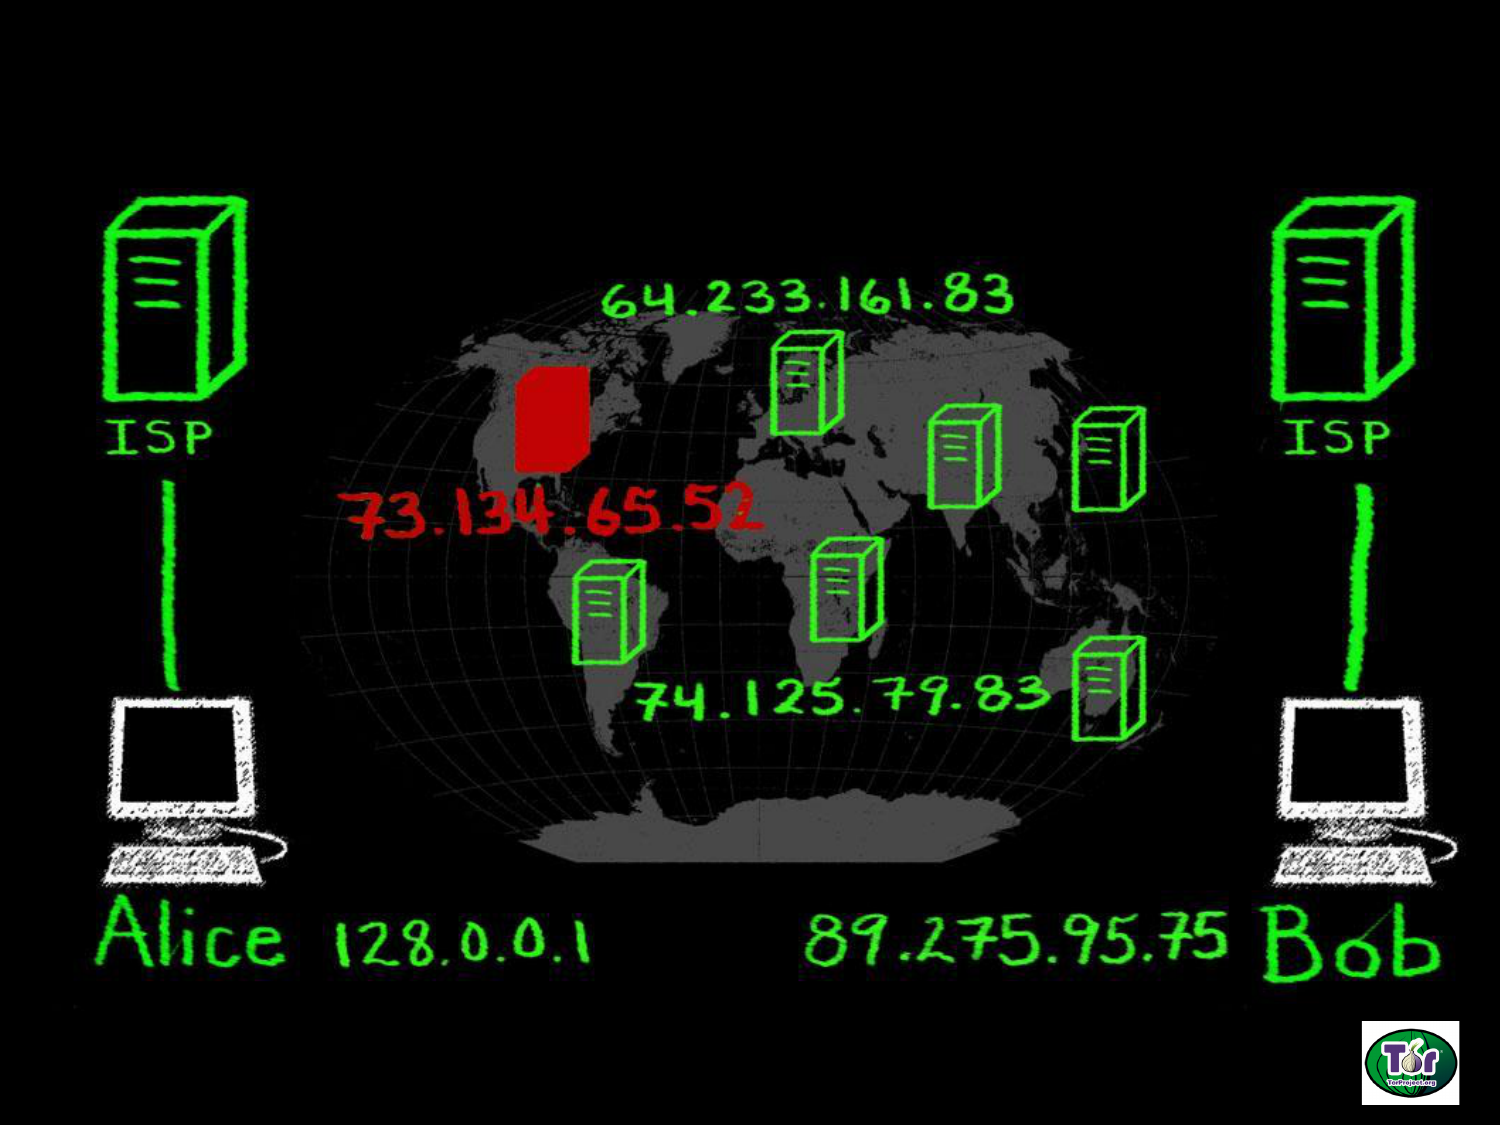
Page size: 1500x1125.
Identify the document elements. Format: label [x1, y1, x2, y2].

text_box [51, 144, 1467, 1011]
picture [1361, 1021, 1460, 1105]
